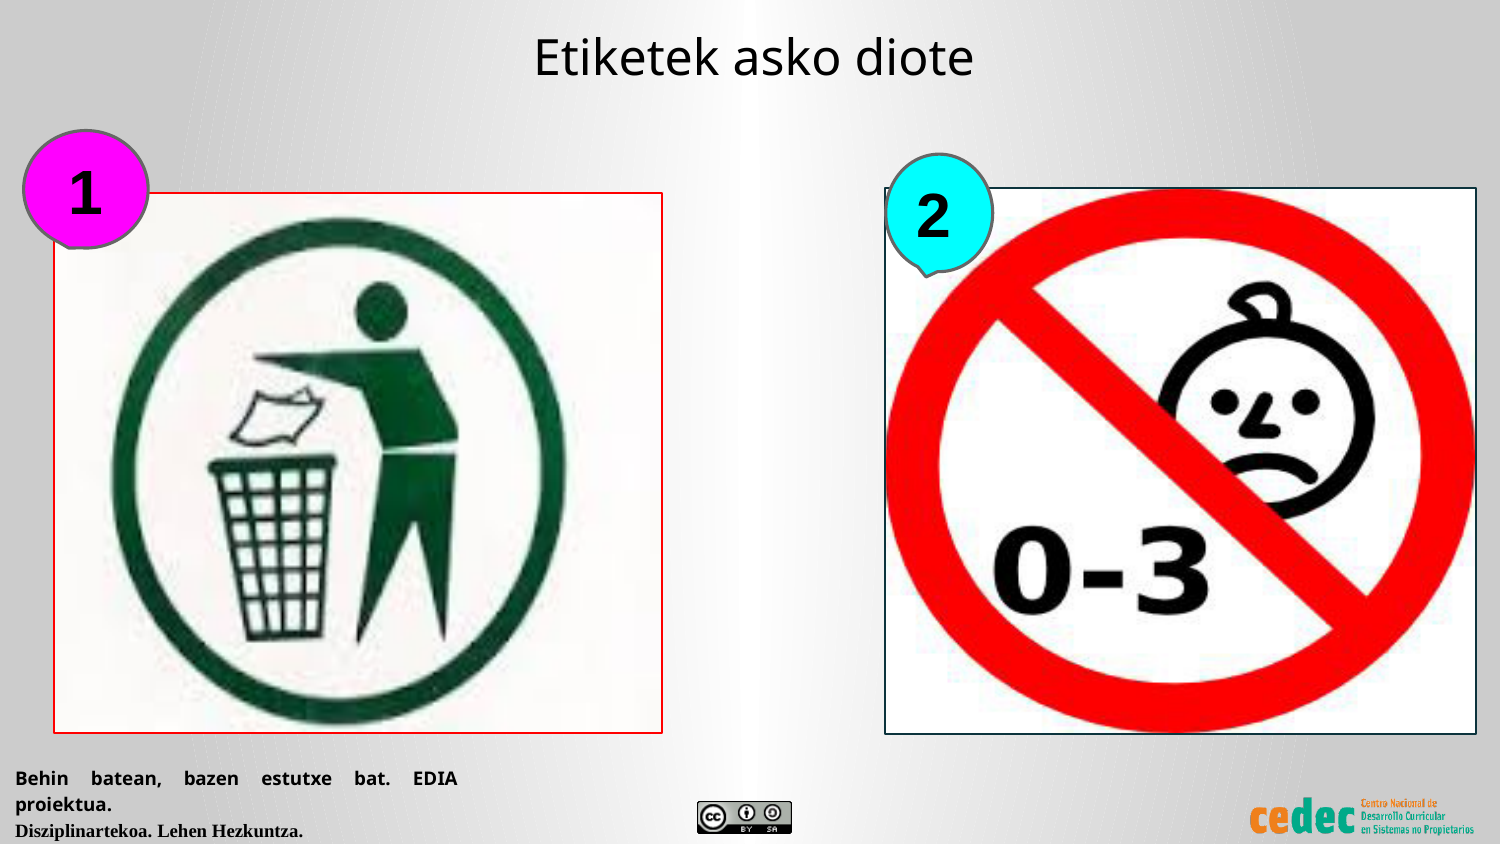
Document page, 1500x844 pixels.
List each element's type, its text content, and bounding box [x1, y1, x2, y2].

picture [1249, 796, 1475, 836]
picture [54, 193, 662, 733]
text_box Etiketek asko diote [518, 14, 993, 86]
text_box 1 [23, 130, 149, 249]
picture [885, 188, 890, 207]
picture [885, 188, 1476, 734]
text_box 2 [885, 154, 993, 277]
text_box Behin batean, bazen estutxe bat. EDIA proiektua. Disziplinartekoa. Lehen Hezkuntza. [0, 787, 473, 843]
picture [697, 801, 792, 834]
